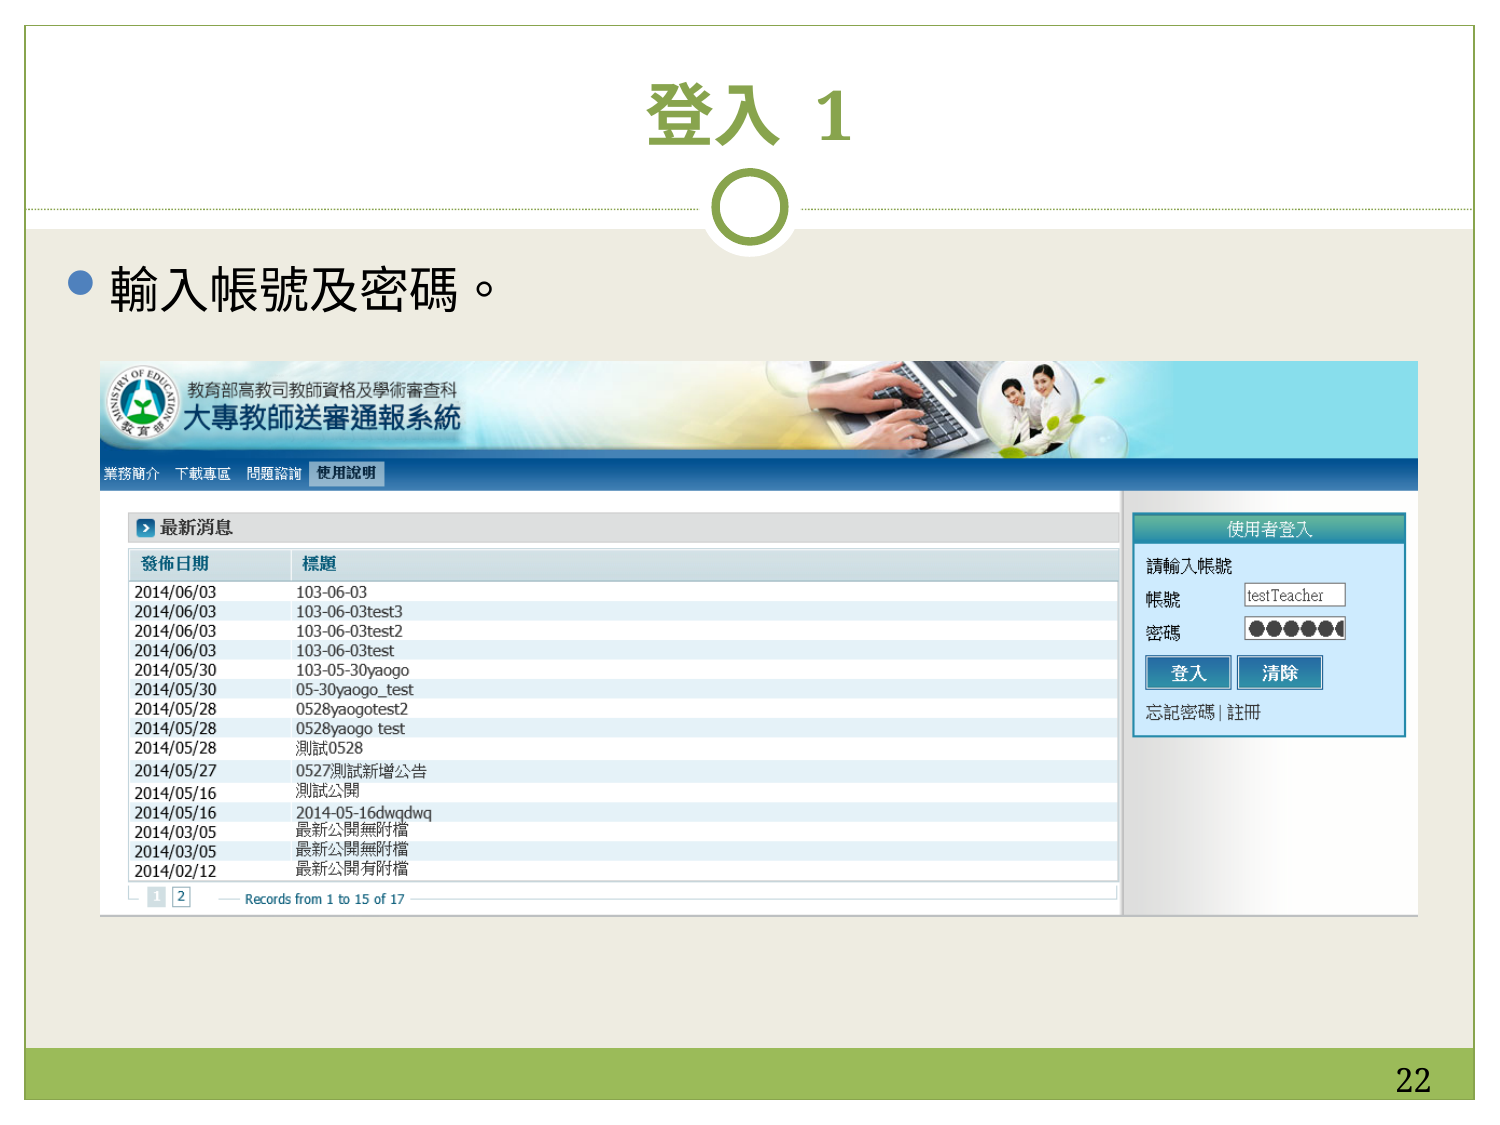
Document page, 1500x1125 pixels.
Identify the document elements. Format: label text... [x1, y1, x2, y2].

title 登入 1 [49, 37, 1450, 162]
picture [100, 361, 1418, 917]
text_box [1376, 1045, 1452, 1118]
list 輸入帳號及密碼。 [49, 250, 1445, 1001]
